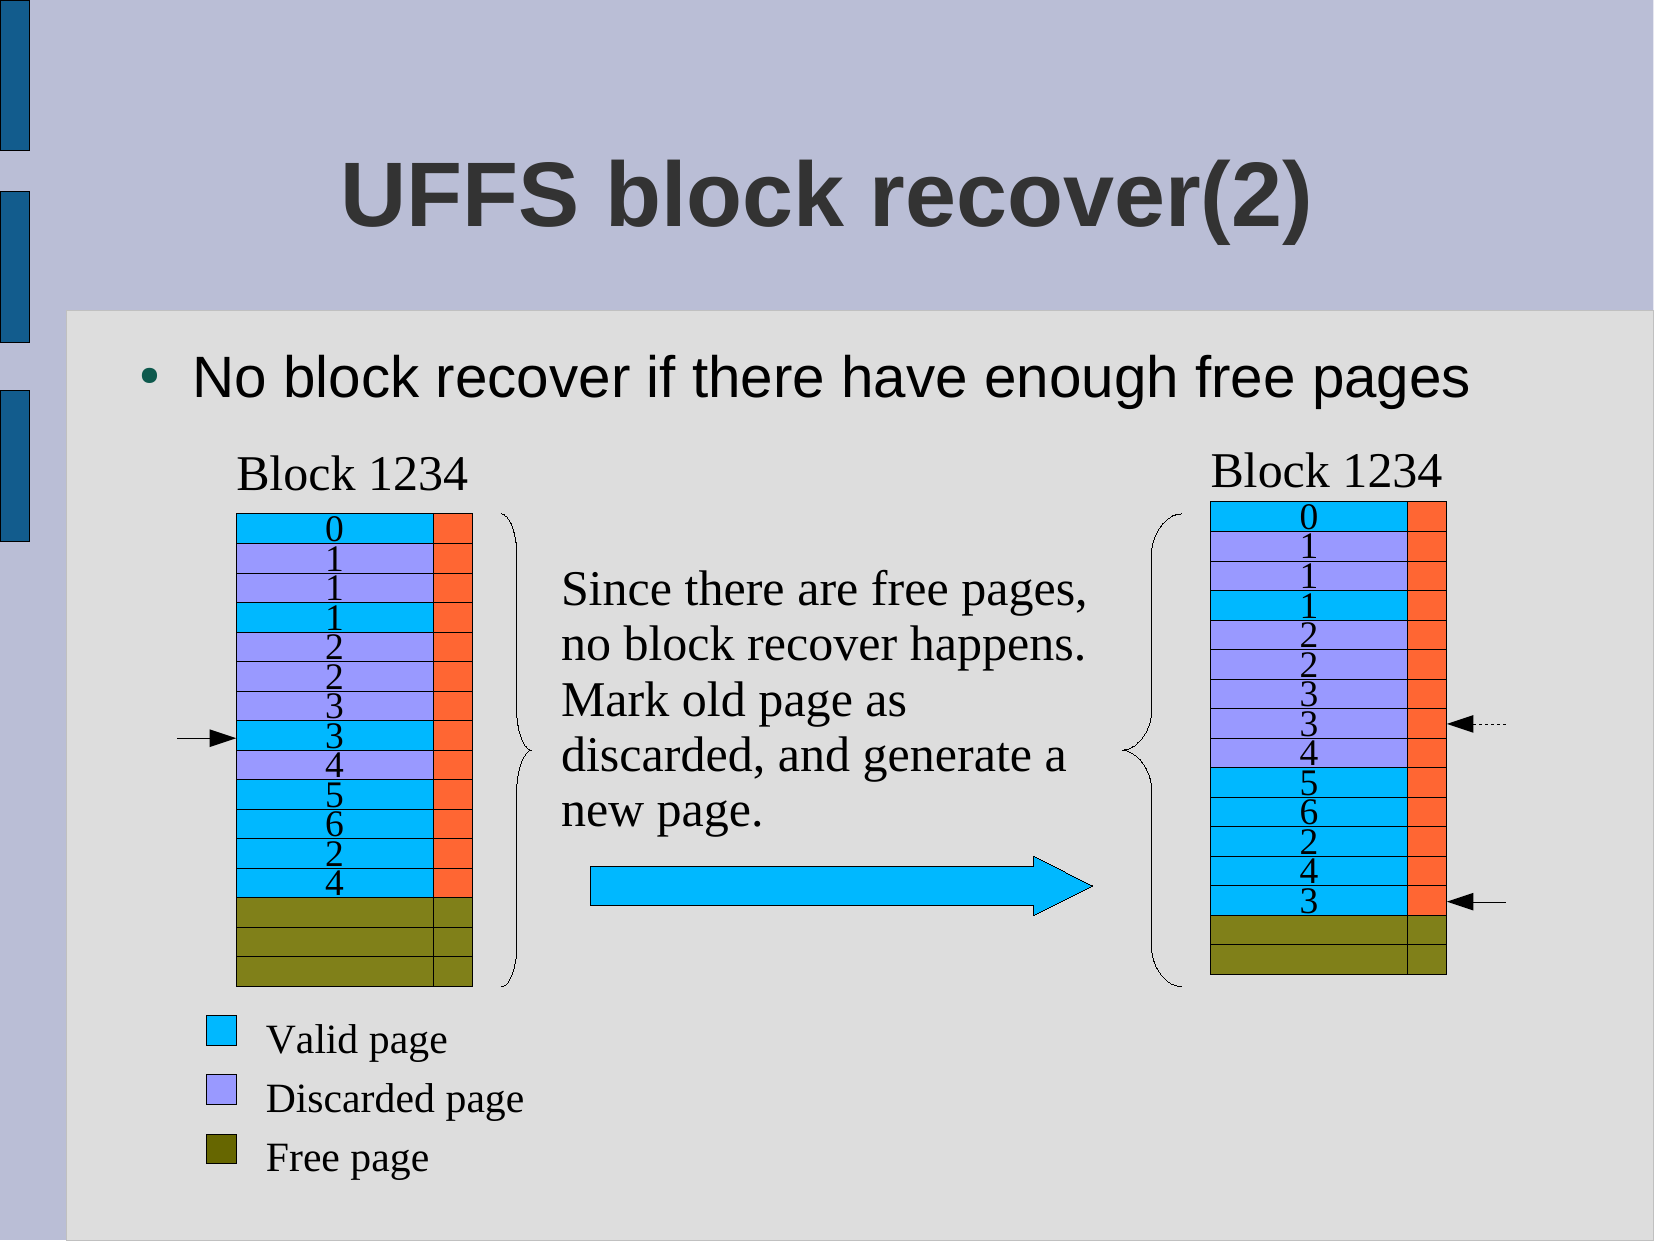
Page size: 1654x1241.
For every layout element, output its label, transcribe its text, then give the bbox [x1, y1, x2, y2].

text_box 1 [1210, 532, 1407, 561]
text_box 1 [1210, 561, 1407, 590]
text_box Since there are free pages, no block recover happens. Mark old page as discarded, and generate a new page. [561, 561, 1093, 857]
text_box [1210, 501, 1447, 975]
text_box 1 [236, 573, 433, 602]
text_box 4 [1210, 738, 1407, 767]
text_box Discarded page [265, 1074, 650, 1122]
text_box Valid page [265, 1015, 621, 1063]
text_box 5 [236, 779, 433, 810]
text_box [206, 1015, 237, 1046]
title UFFS block recover(2) [121, 91, 1534, 299]
text_box [236, 513, 473, 987]
text_box 2 [1210, 826, 1407, 856]
text_box 2 [236, 661, 433, 691]
text_box Block 1234 [236, 445, 502, 501]
text_box 4 [236, 868, 433, 897]
text_box 2 [1210, 649, 1407, 679]
text_box 2 [1210, 620, 1407, 649]
text_box 3 [1210, 679, 1407, 708]
text_box 3 [236, 691, 433, 720]
text_box 0 [236, 513, 433, 544]
text_box 3 [1210, 708, 1407, 738]
text_box 3 [236, 720, 433, 750]
text_box 4 [236, 750, 433, 779]
text_box Free page [265, 1134, 591, 1181]
text_box 6 [1210, 798, 1407, 826]
text_box 2 [236, 838, 433, 868]
text_box 1 [236, 544, 433, 573]
text_box 3 [1210, 885, 1407, 915]
list No block recover if there have enough free pages [121, 344, 1534, 414]
text_box 1 [236, 602, 433, 632]
text_box 1 [1210, 590, 1407, 620]
text_box 0 [1210, 501, 1407, 532]
text_box Block 1234 [1210, 442, 1477, 499]
text_box [206, 1134, 237, 1164]
text_box [590, 857, 1093, 916]
text_box 2 [236, 632, 433, 661]
text_box 5 [1210, 767, 1407, 798]
text_box 4 [1210, 856, 1407, 885]
text_box [206, 1074, 237, 1105]
text_box 6 [236, 810, 433, 838]
